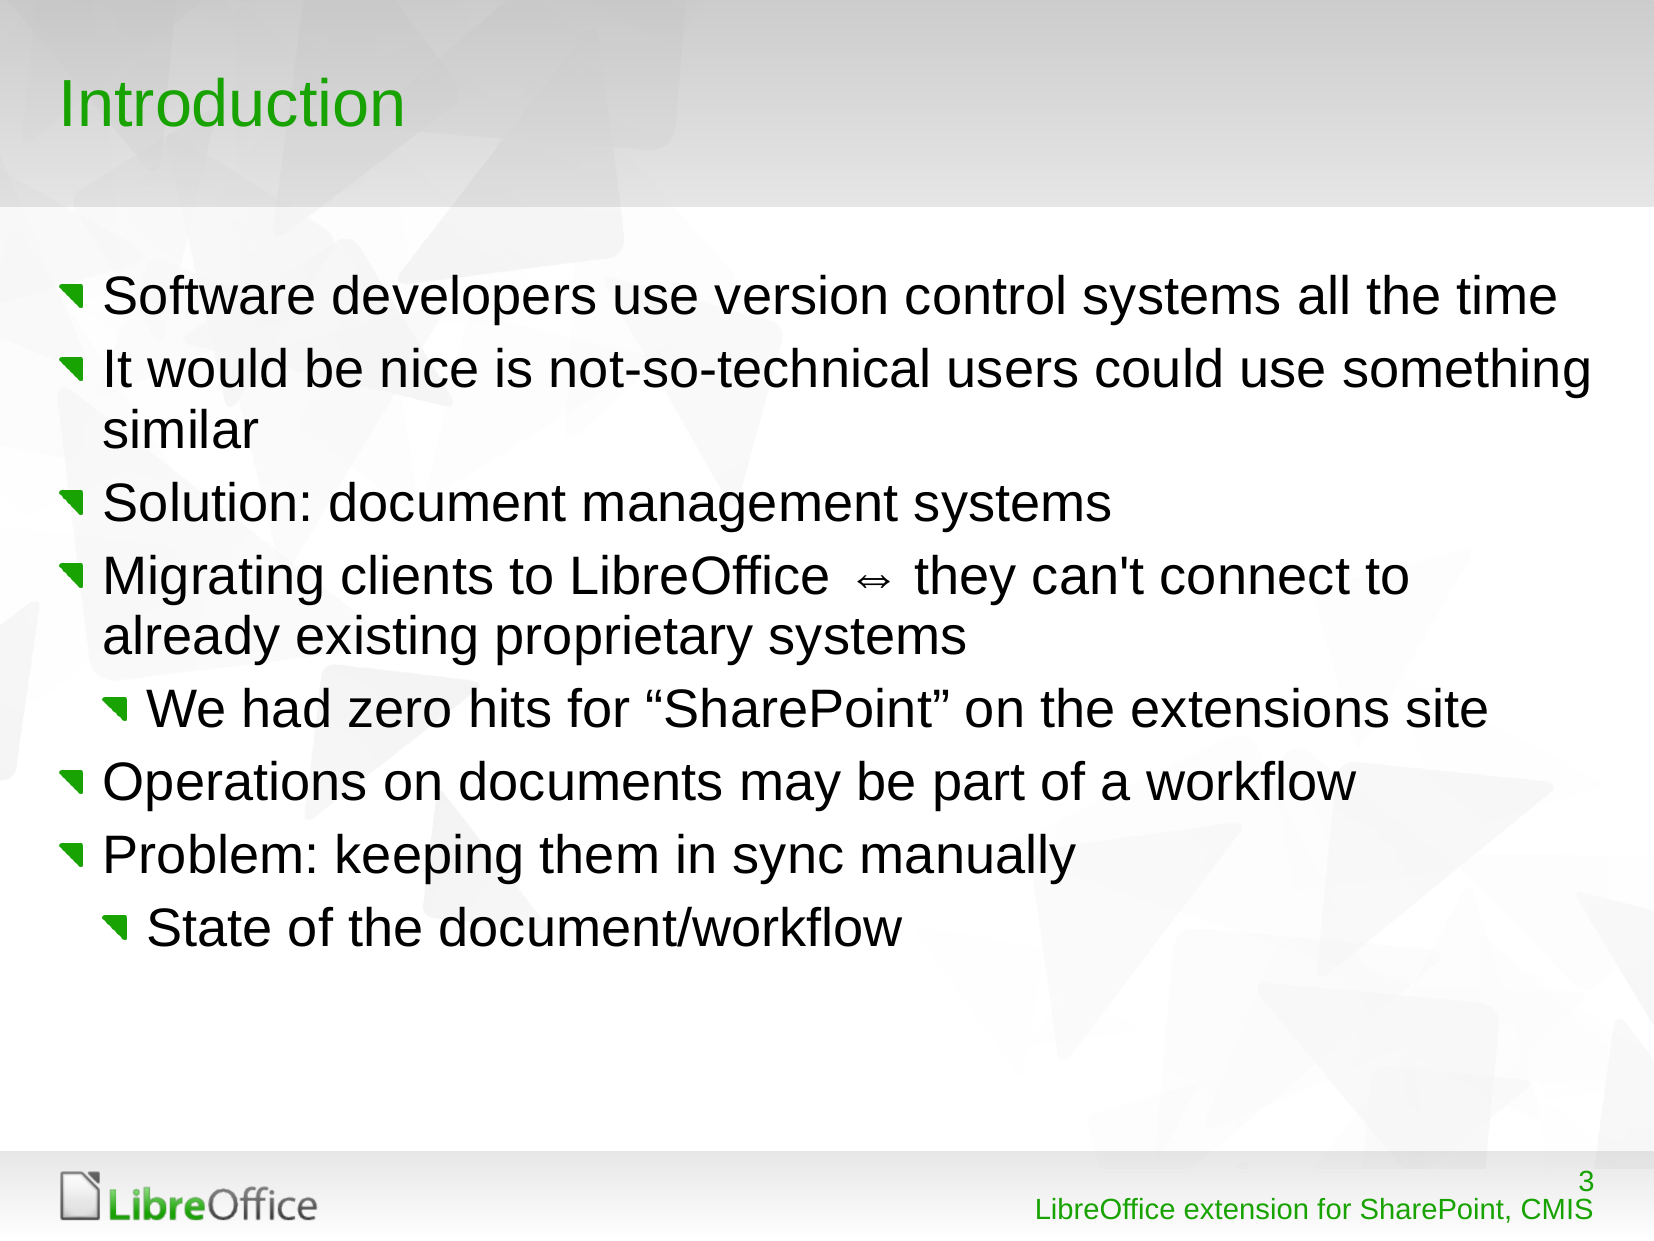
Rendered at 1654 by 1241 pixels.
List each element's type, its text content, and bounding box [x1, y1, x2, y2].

title Introduction [59, 29, 1595, 178]
picture [41, 1152, 337, 1240]
picture [0, 0, 783, 931]
list Software developers use version control systems all the time It would be nice is not-so-technical users could use something similar Solution: document management systems Migrating clients to LibreOffice ⇔ they can't connect to already existing proprietary systems We had zero hits for “SharePoint” on the extensions site Operations on documents may be part of a workflow Problem: keeping them in sync manually State of the document/workflow [59, 265, 1595, 1085]
picture [915, 548, 1654, 1169]
